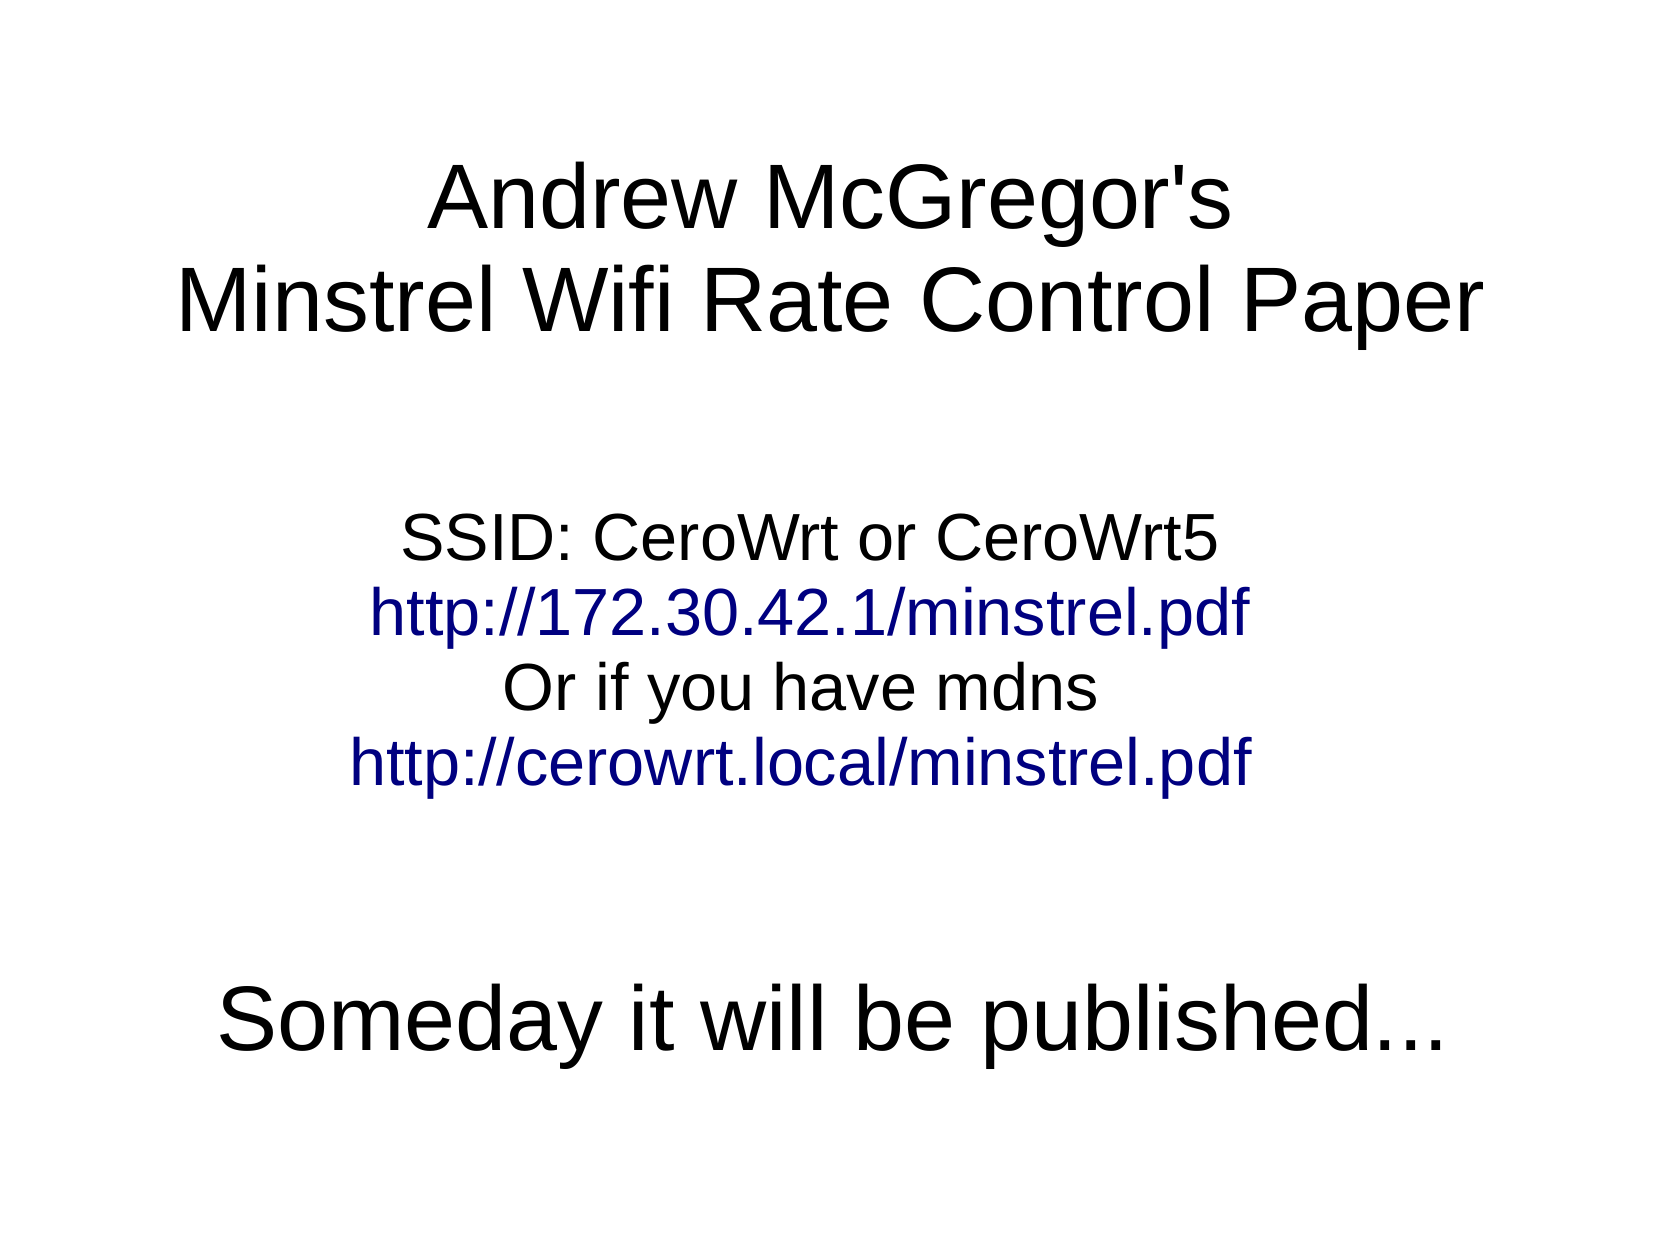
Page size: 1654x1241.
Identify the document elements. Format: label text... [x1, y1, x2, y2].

title Someday it will be published... [90, 915, 1579, 1123]
subtitle SSID: CeroWrt or CeroWrt5 http://172.30.42.1/minstrel.pdf Or if you have mdns http://cerowrt.local/minstrel.pdf [82, 290, 1538, 1010]
title Andrew McGregor's Minstrel Wifi Rate Control Paper [86, 144, 1576, 352]
